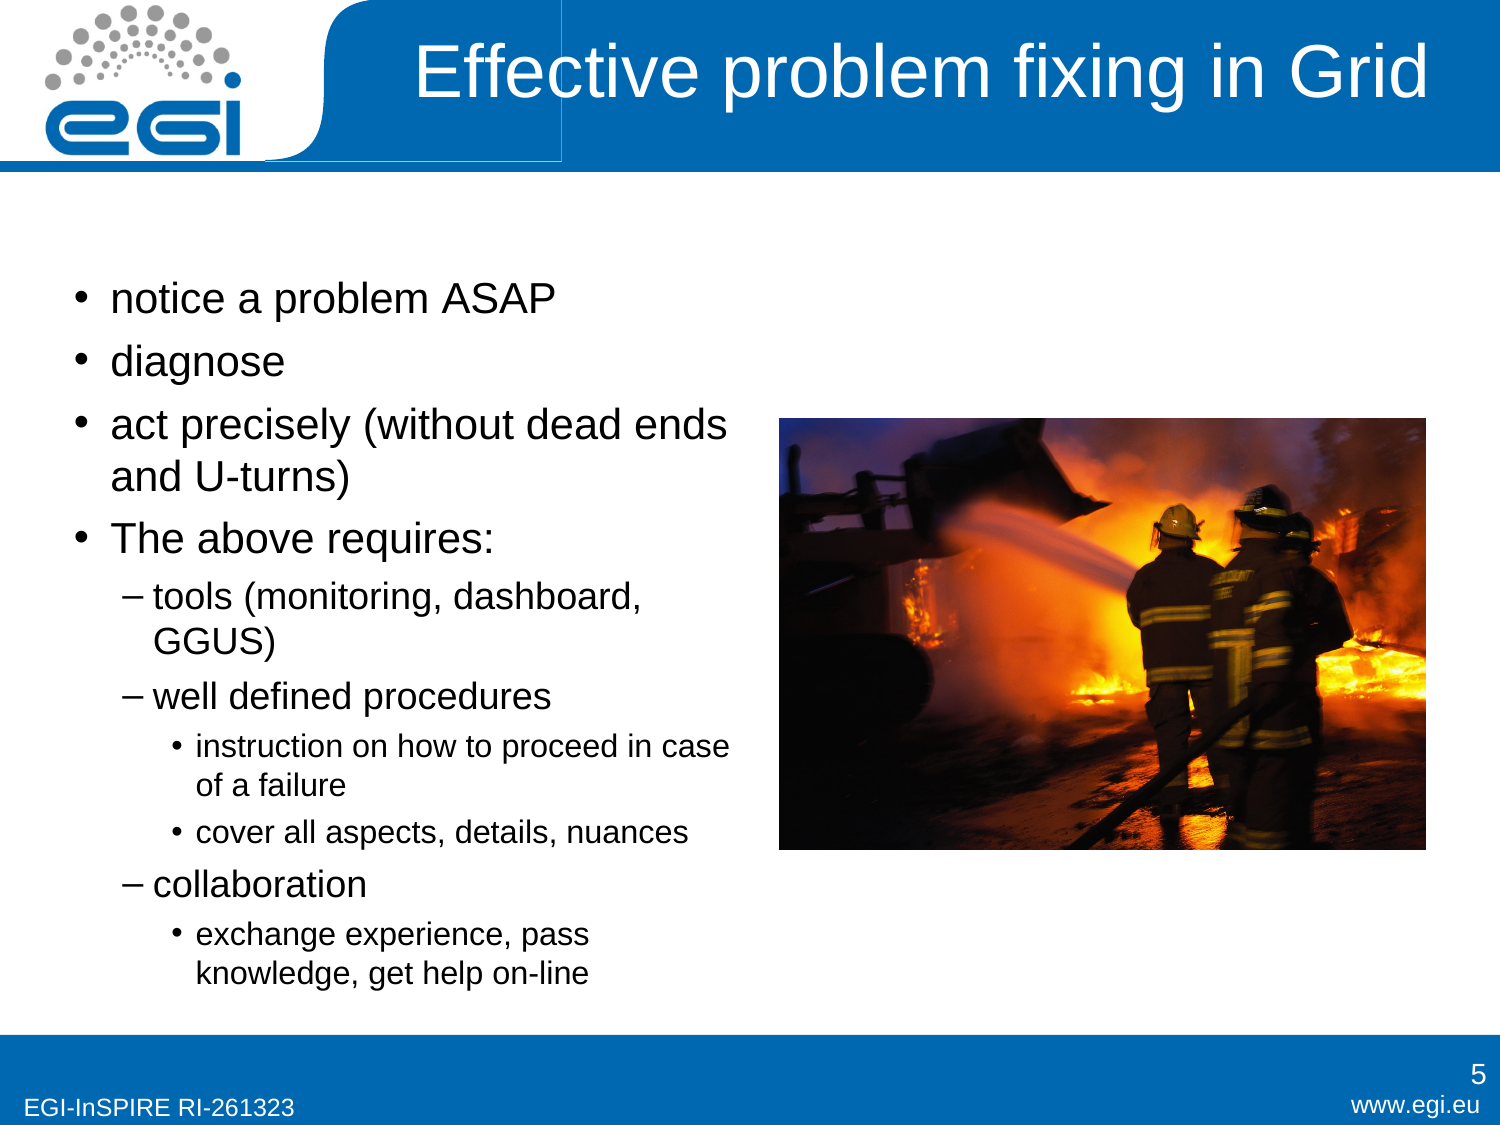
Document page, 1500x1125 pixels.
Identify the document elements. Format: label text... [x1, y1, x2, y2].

list notice a problem ASAP diagnose act precisely (without dead ends and U-turns) The above requires: tools (monitoring, dashboard, GGUS) well defined procedures instruction on how to proceed in case of a failure cover all aspects, details, nuances collaboration exchange experience, pass knowledge, get help on-line [59, 262, 747, 1006]
title Effective problem fixing in Grid [369, 10, 1475, 124]
picture [779, 418, 1426, 850]
picture [0, 0, 265, 161]
